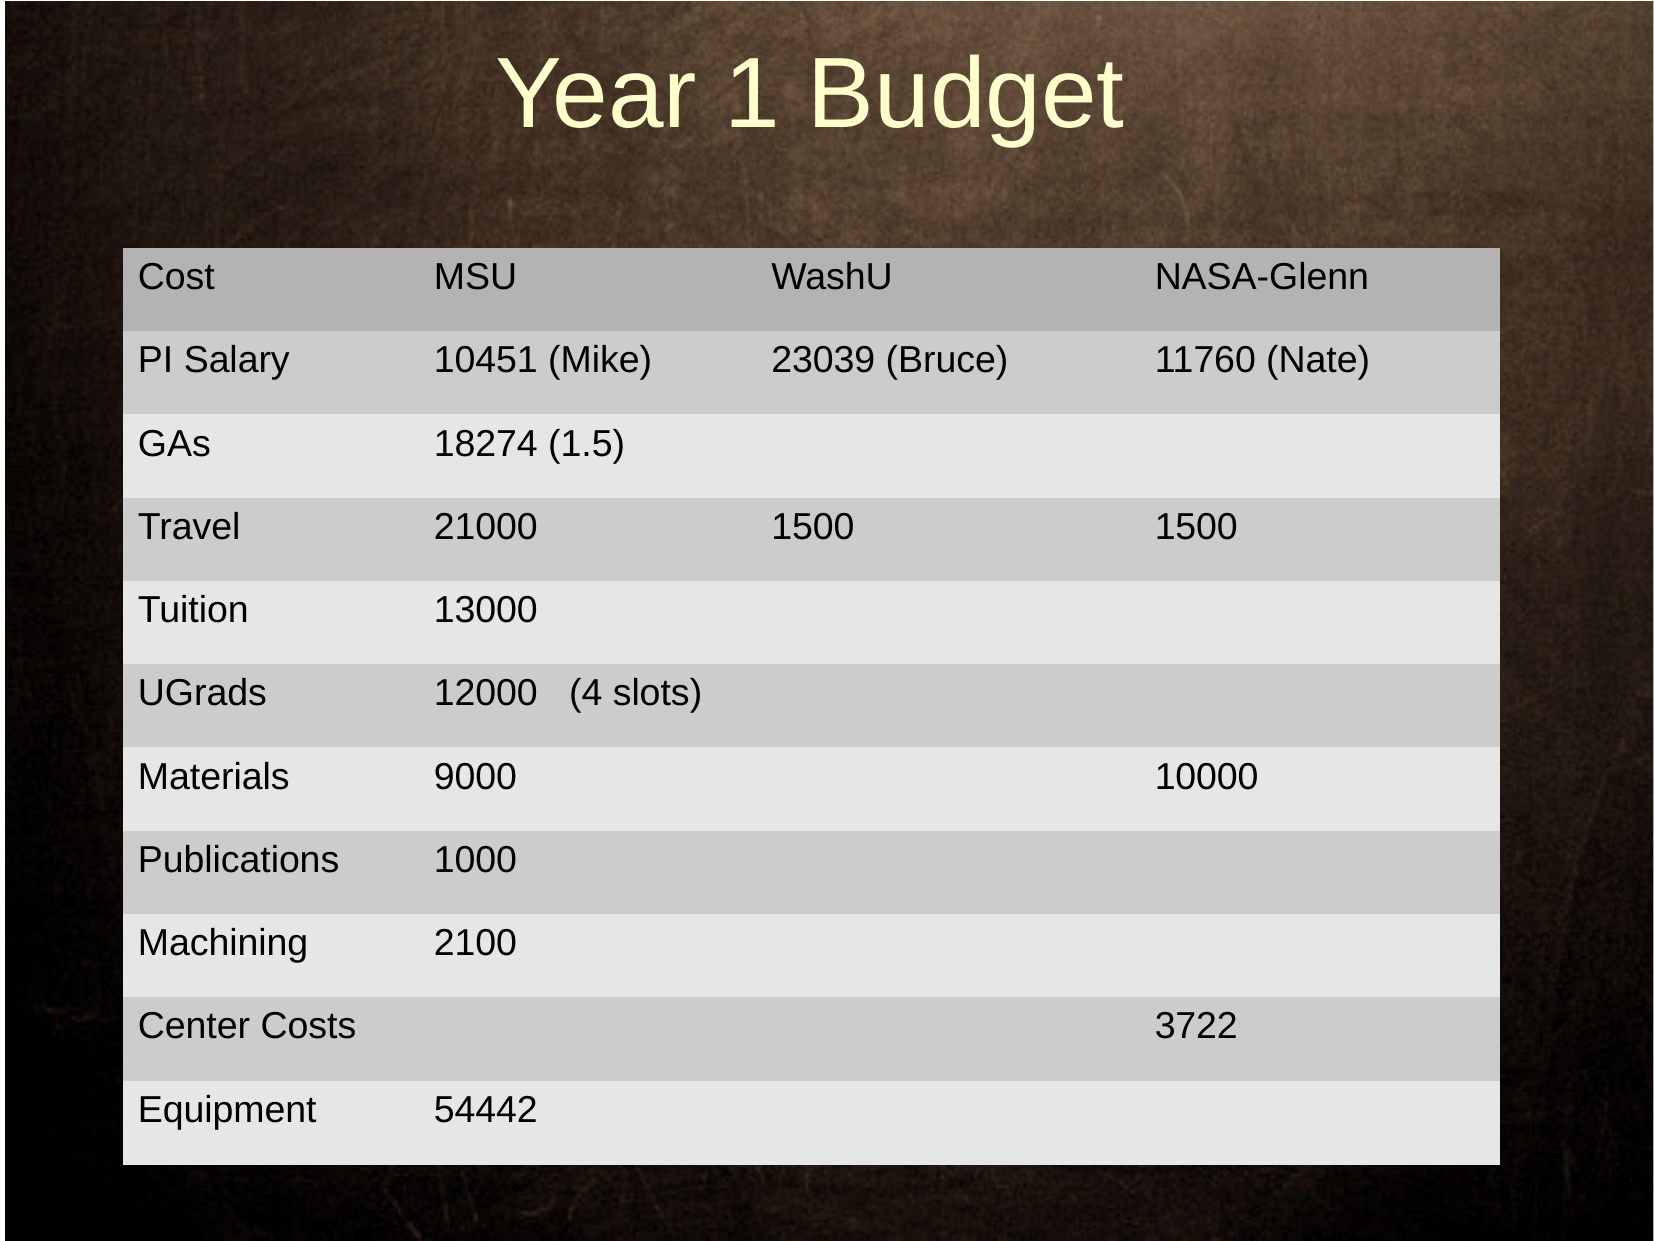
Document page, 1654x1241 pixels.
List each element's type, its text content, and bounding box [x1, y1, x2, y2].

table_cell [1462, 747, 1500, 831]
table_header [1462, 248, 1500, 331]
table_header [1424, 248, 1462, 331]
table_cell [721, 914, 757, 997]
table_cell Publications [123, 831, 419, 914]
table_cell 54442 [419, 1081, 721, 1165]
table_header NASA-Glenn [1140, 248, 1424, 331]
table_cell [721, 831, 757, 914]
table_cell [1140, 1081, 1424, 1165]
table_cell 1500 [1140, 498, 1424, 581]
table_cell [1462, 1081, 1500, 1165]
table_header [721, 248, 757, 331]
table_cell [1140, 414, 1424, 498]
table_cell [1462, 664, 1500, 747]
table_cell [1424, 997, 1462, 1081]
table_cell [721, 414, 757, 498]
table_cell [1424, 581, 1462, 664]
table_cell 9000 [419, 747, 721, 831]
table_cell [1462, 997, 1500, 1081]
table_cell [1105, 747, 1140, 831]
table_cell [757, 914, 1105, 997]
table_cell 12000 (4 slots) [419, 664, 721, 747]
table_cell [1140, 581, 1424, 664]
table_cell [1462, 581, 1500, 664]
table_cell Center Costs [123, 997, 419, 1081]
table_cell [1105, 1081, 1140, 1165]
table_cell [1424, 831, 1462, 914]
table_cell [1105, 914, 1140, 997]
table_cell 13000 [419, 581, 721, 664]
table_cell UGrads [123, 664, 419, 747]
table_cell [1462, 914, 1500, 997]
table_cell [1424, 331, 1462, 414]
table_cell [1424, 414, 1462, 498]
picture [5, 1, 1654, 1241]
table_cell [1105, 581, 1140, 664]
table_cell [757, 747, 1105, 831]
table_cell [1140, 914, 1424, 997]
table_cell Equipment [123, 1081, 419, 1165]
table_cell [1105, 997, 1140, 1081]
table_header WashU [757, 248, 1105, 331]
table_cell [1105, 664, 1140, 747]
table_cell [757, 414, 1105, 498]
table_cell Travel [123, 498, 419, 581]
table_cell [1424, 747, 1462, 831]
table_cell 3722 [1140, 997, 1424, 1081]
table_header MSU [419, 248, 721, 331]
table_cell 2100 [419, 914, 721, 997]
table_cell 10451 (Mike) [419, 331, 721, 414]
table_cell [1140, 664, 1424, 747]
table_cell [757, 1081, 1105, 1165]
table_cell [1424, 498, 1462, 581]
table_cell [757, 997, 1105, 1081]
table_cell [1105, 414, 1140, 498]
table_cell [721, 581, 757, 664]
table_cell [1105, 498, 1140, 581]
table_cell [1462, 498, 1500, 581]
table_cell [1105, 331, 1140, 414]
table_cell [721, 498, 757, 581]
table_cell GAs [123, 414, 419, 498]
table_cell [1424, 1081, 1462, 1165]
table_cell Machining [123, 914, 419, 997]
table_cell [721, 997, 757, 1081]
table_header [1105, 248, 1140, 331]
table_cell [721, 747, 757, 831]
table_header Cost [123, 248, 419, 331]
text_box Year 1 Budget [75, 30, 1546, 157]
table_cell [757, 831, 1105, 914]
table_cell 1500 [757, 498, 1105, 581]
table_cell 10000 [1140, 747, 1424, 831]
table_cell 18274 (1.5) [419, 414, 721, 498]
table_cell 1000 [419, 831, 721, 914]
table_cell 21000 [419, 498, 721, 581]
table_cell 23039 (Bruce) [757, 331, 1105, 414]
table_cell [757, 664, 1105, 747]
table_cell [1462, 831, 1500, 914]
table_cell [419, 997, 721, 1081]
table_cell [721, 664, 757, 747]
table_cell [1424, 664, 1462, 747]
table_cell [757, 581, 1105, 664]
table_cell [1105, 831, 1140, 914]
table_cell [721, 1081, 757, 1165]
table_cell [721, 331, 757, 414]
table_cell [1140, 831, 1424, 914]
table_cell 11760 (Nate) [1140, 331, 1424, 414]
table_cell Tuition [123, 581, 419, 664]
table_cell [1462, 331, 1500, 414]
table_cell PI Salary [123, 331, 419, 414]
table_cell [1462, 414, 1500, 498]
table_cell [1424, 914, 1462, 997]
table_cell Materials [123, 747, 419, 831]
